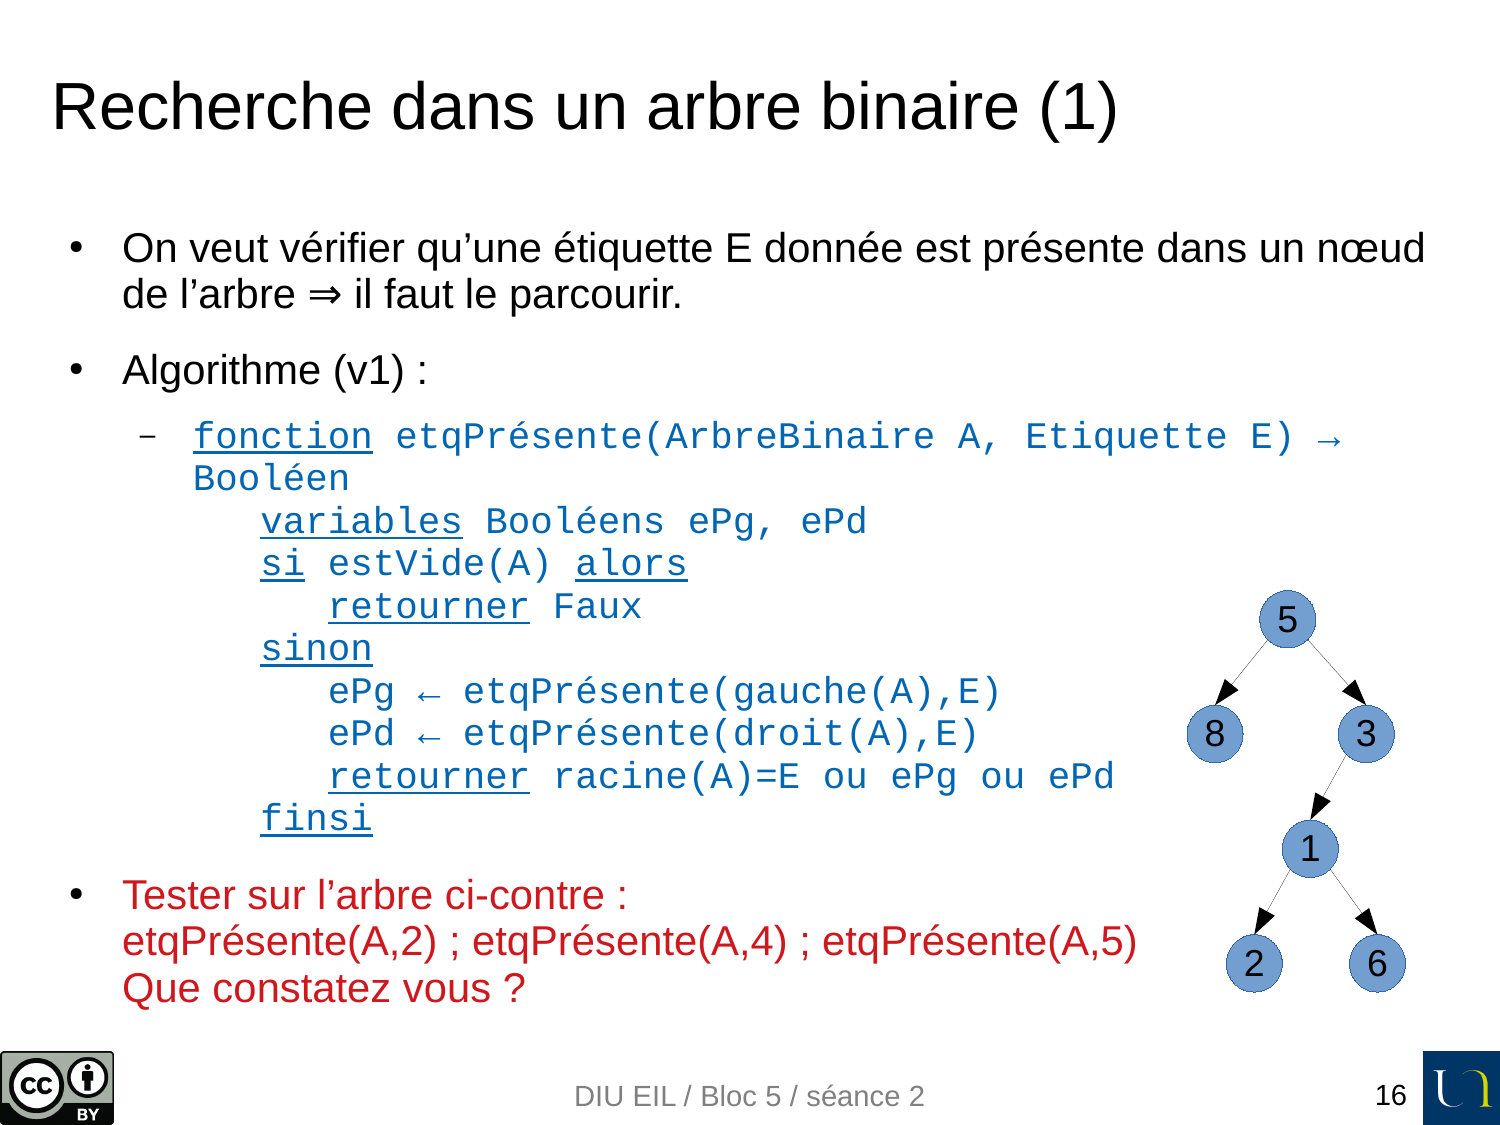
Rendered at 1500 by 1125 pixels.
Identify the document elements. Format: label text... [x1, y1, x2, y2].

title Recherche dans un arbre binaire (1) [51, 44, 1449, 170]
text_box 1 [1282, 820, 1339, 878]
text_box 5 [1259, 590, 1316, 648]
text_box 2 [1226, 934, 1283, 993]
picture [1417, 1051, 1500, 1125]
text_box 3 [1338, 705, 1395, 763]
text_box 8 [1187, 705, 1244, 763]
text_box 6 [1349, 934, 1406, 993]
list On veut vérifier qu’une étiquette E donnée est présente dans un nœud de l’arbre ⇒ il faut le parcourir. Algorithme (v1) : fonction etqPrésente(ArbreBinaire A, Etiquette E) → Booléen variables Booléens ePg, ePd si estVide(A) alors retourner Faux sinon ePg ← etqPrésente(gauche(A),E) ePd ← etqPrésente(droit(A),E) retourner racine(A)=E ou ePg ou ePd finsi Tester sur l’arbre ci-contre : etqPrésente(A,2) ; etqPrésente(A,4) ; etqPrésente(A,5) Que constatez vous ? [51, 224, 1449, 1052]
picture [0, 1051, 114, 1125]
